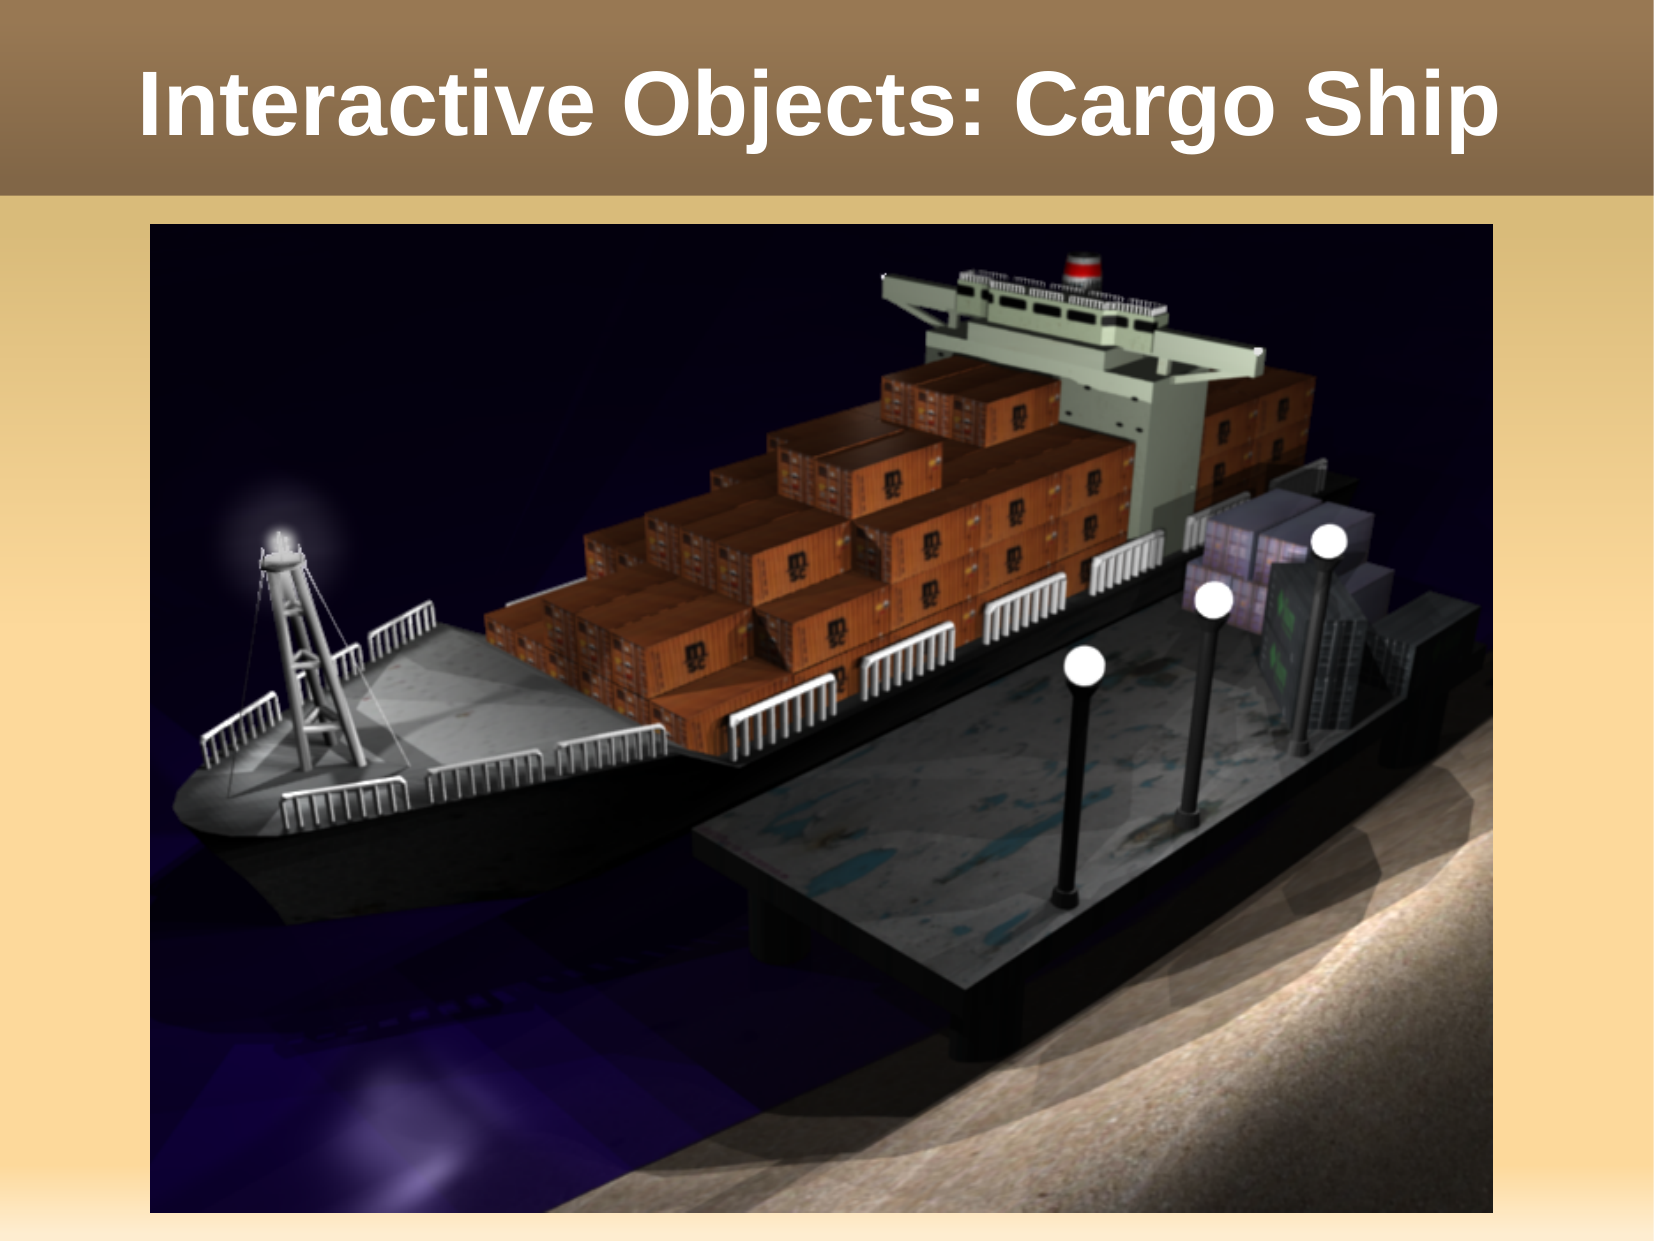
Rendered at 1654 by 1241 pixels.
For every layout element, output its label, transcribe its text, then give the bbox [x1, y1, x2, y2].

title Interactive Objects: Cargo Ship [76, 7, 1565, 200]
picture [0, 0, 1654, 1241]
